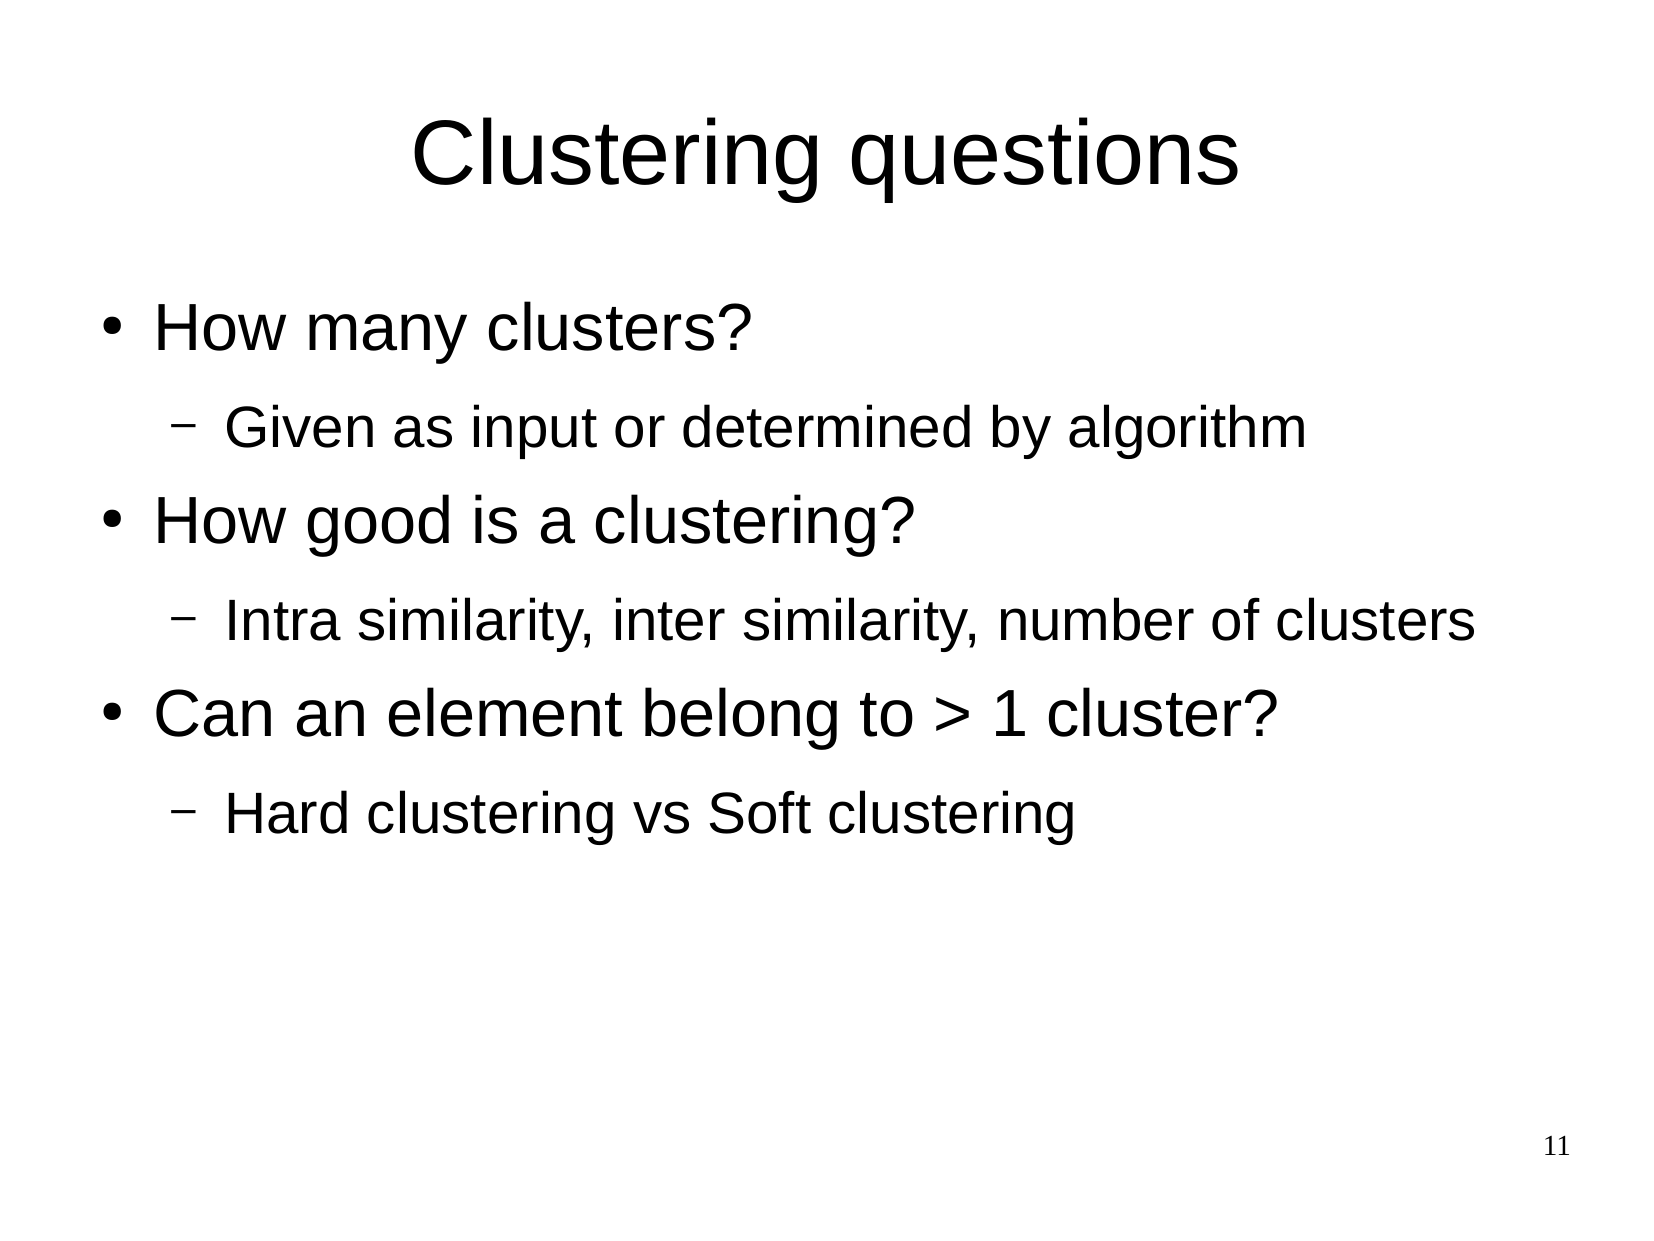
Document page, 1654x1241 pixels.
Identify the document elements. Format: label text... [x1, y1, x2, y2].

list How many clusters? Given as input or determined by algorithm How good is a clustering? Intra similarity, inter similarity, number of clusters Can an element belong to > 1 cluster? Hard clustering vs Soft clustering [82, 290, 1571, 1010]
title Clustering questions [82, 49, 1571, 257]
